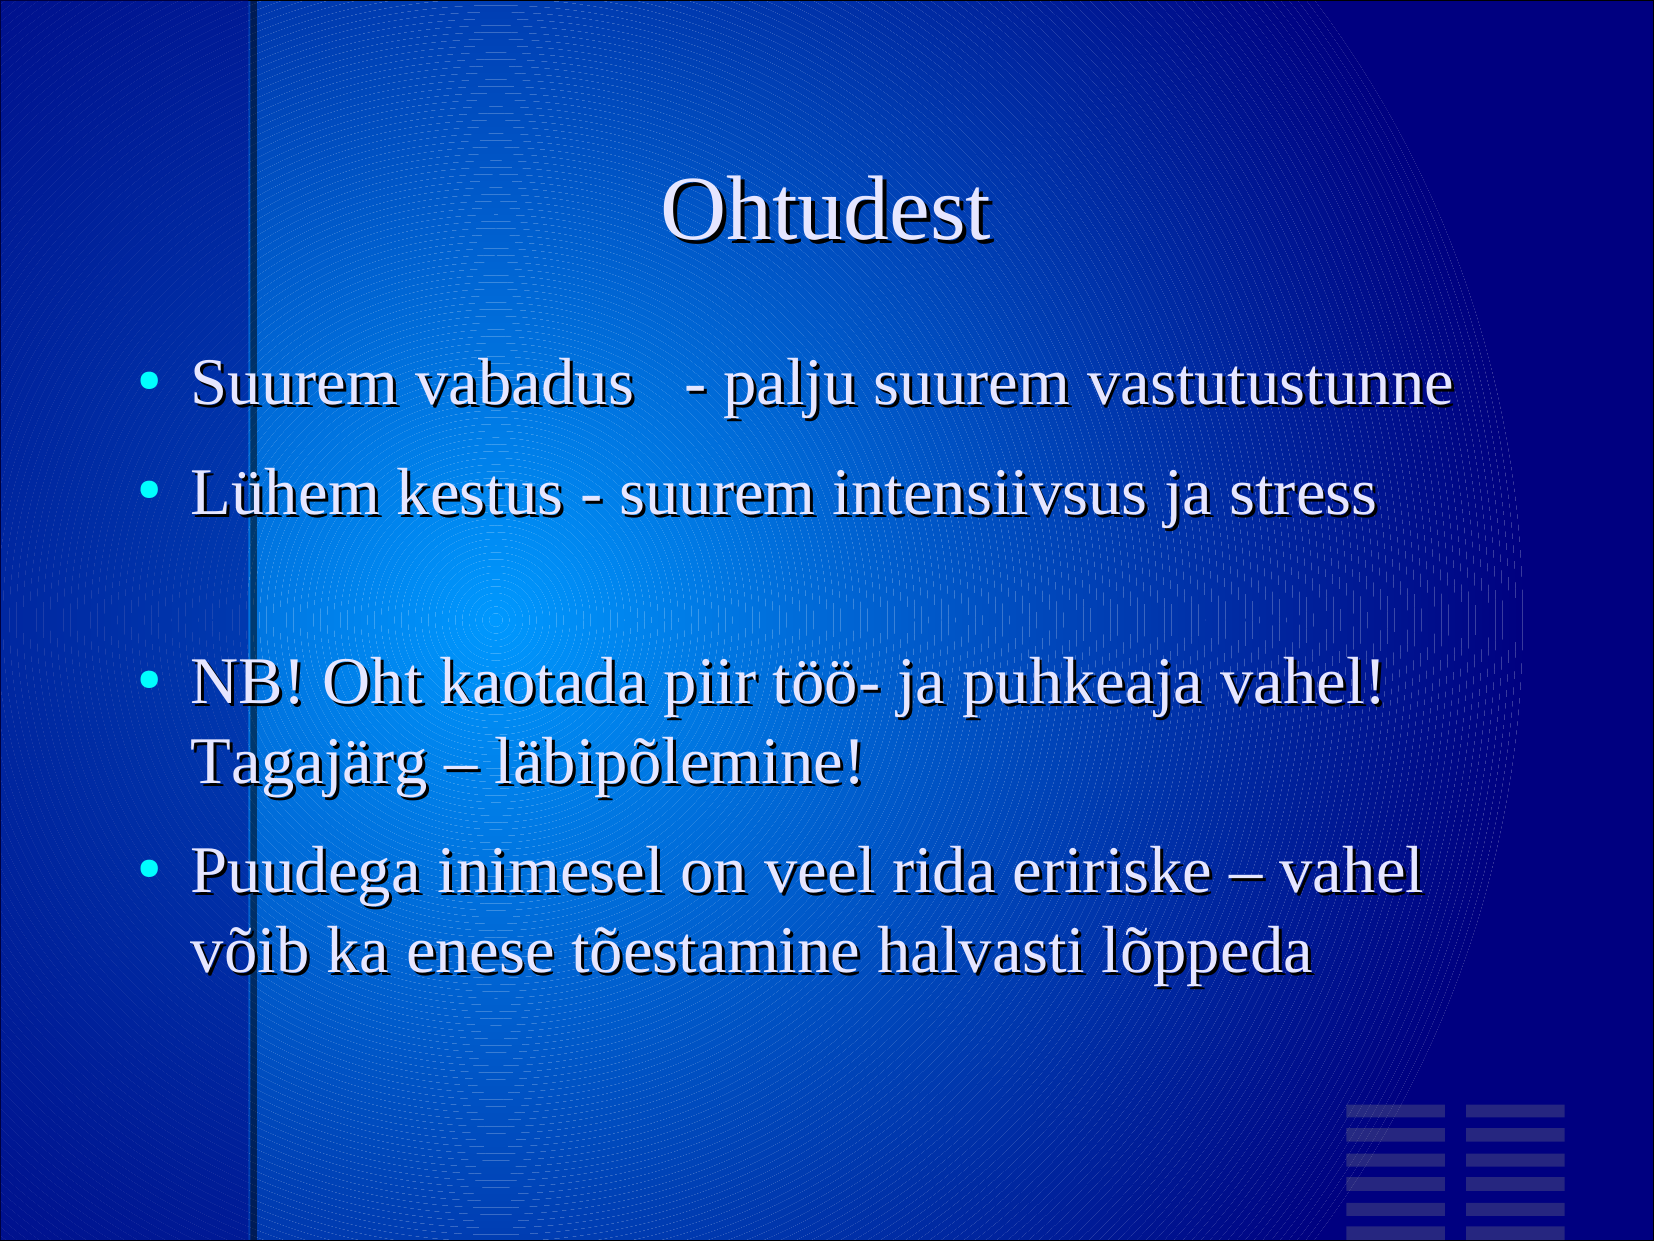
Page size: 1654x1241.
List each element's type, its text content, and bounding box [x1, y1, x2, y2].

title Ohtudest [119, 104, 1533, 313]
list Suurem vabadus - palju suurem vastutustunne Lühem kestus - suurem intensiivsus ja stress NB! Oht kaotada piir töö- ja puhkeaja vahel! Tagajärg – läbipõlemine! Puudega inimesel on veel rida eririske – vahel võib ka enese tõestamine halvasti lõppeda [119, 344, 1533, 1126]
